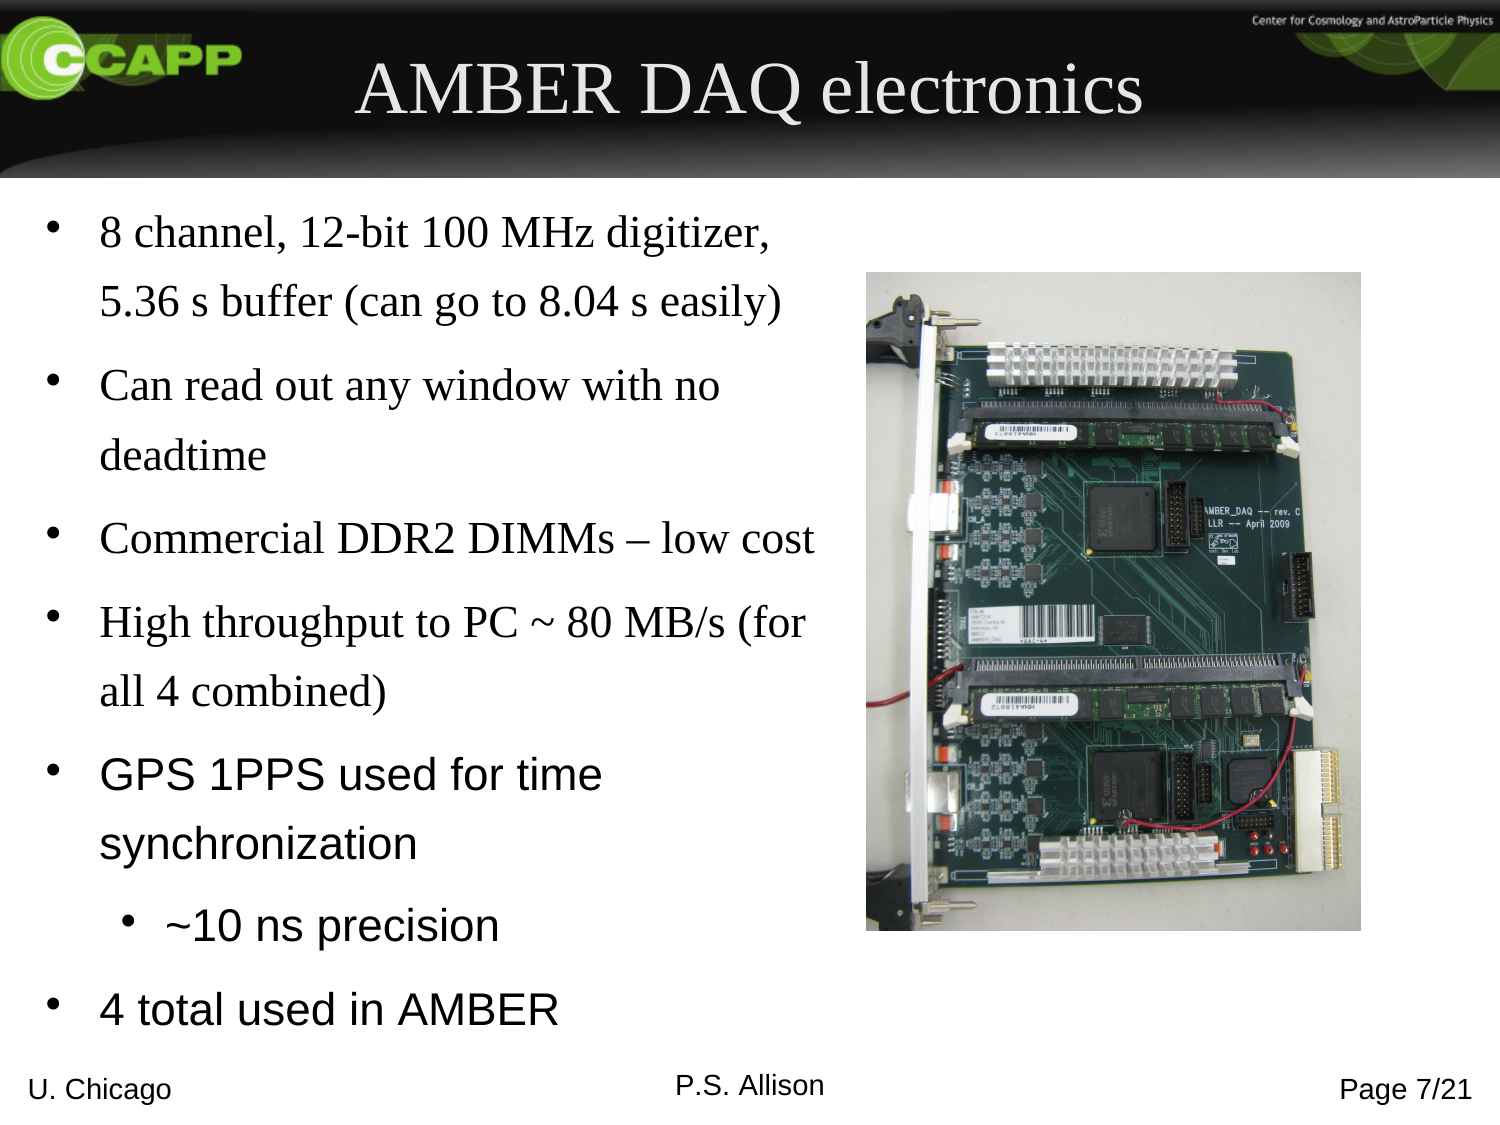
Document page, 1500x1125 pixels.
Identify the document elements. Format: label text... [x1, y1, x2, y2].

picture [866, 272, 1361, 931]
title AMBER DAQ electronics [75, 0, 1426, 155]
picture [0, 0, 1500, 178]
list 8 channel, 12-bit 100 MHz digitizer, 5.36 s buffer (can go to 8.04 s easily) Can read out any window with no deadtime Commercial DDR2 DIMMs – low cost High throughput to PC ~ 80 MB/s (for all 4 combined) GPS 1PPS used for time synchronization ~10 ns precision 4 total used in AMBER [45, 187, 834, 1125]
